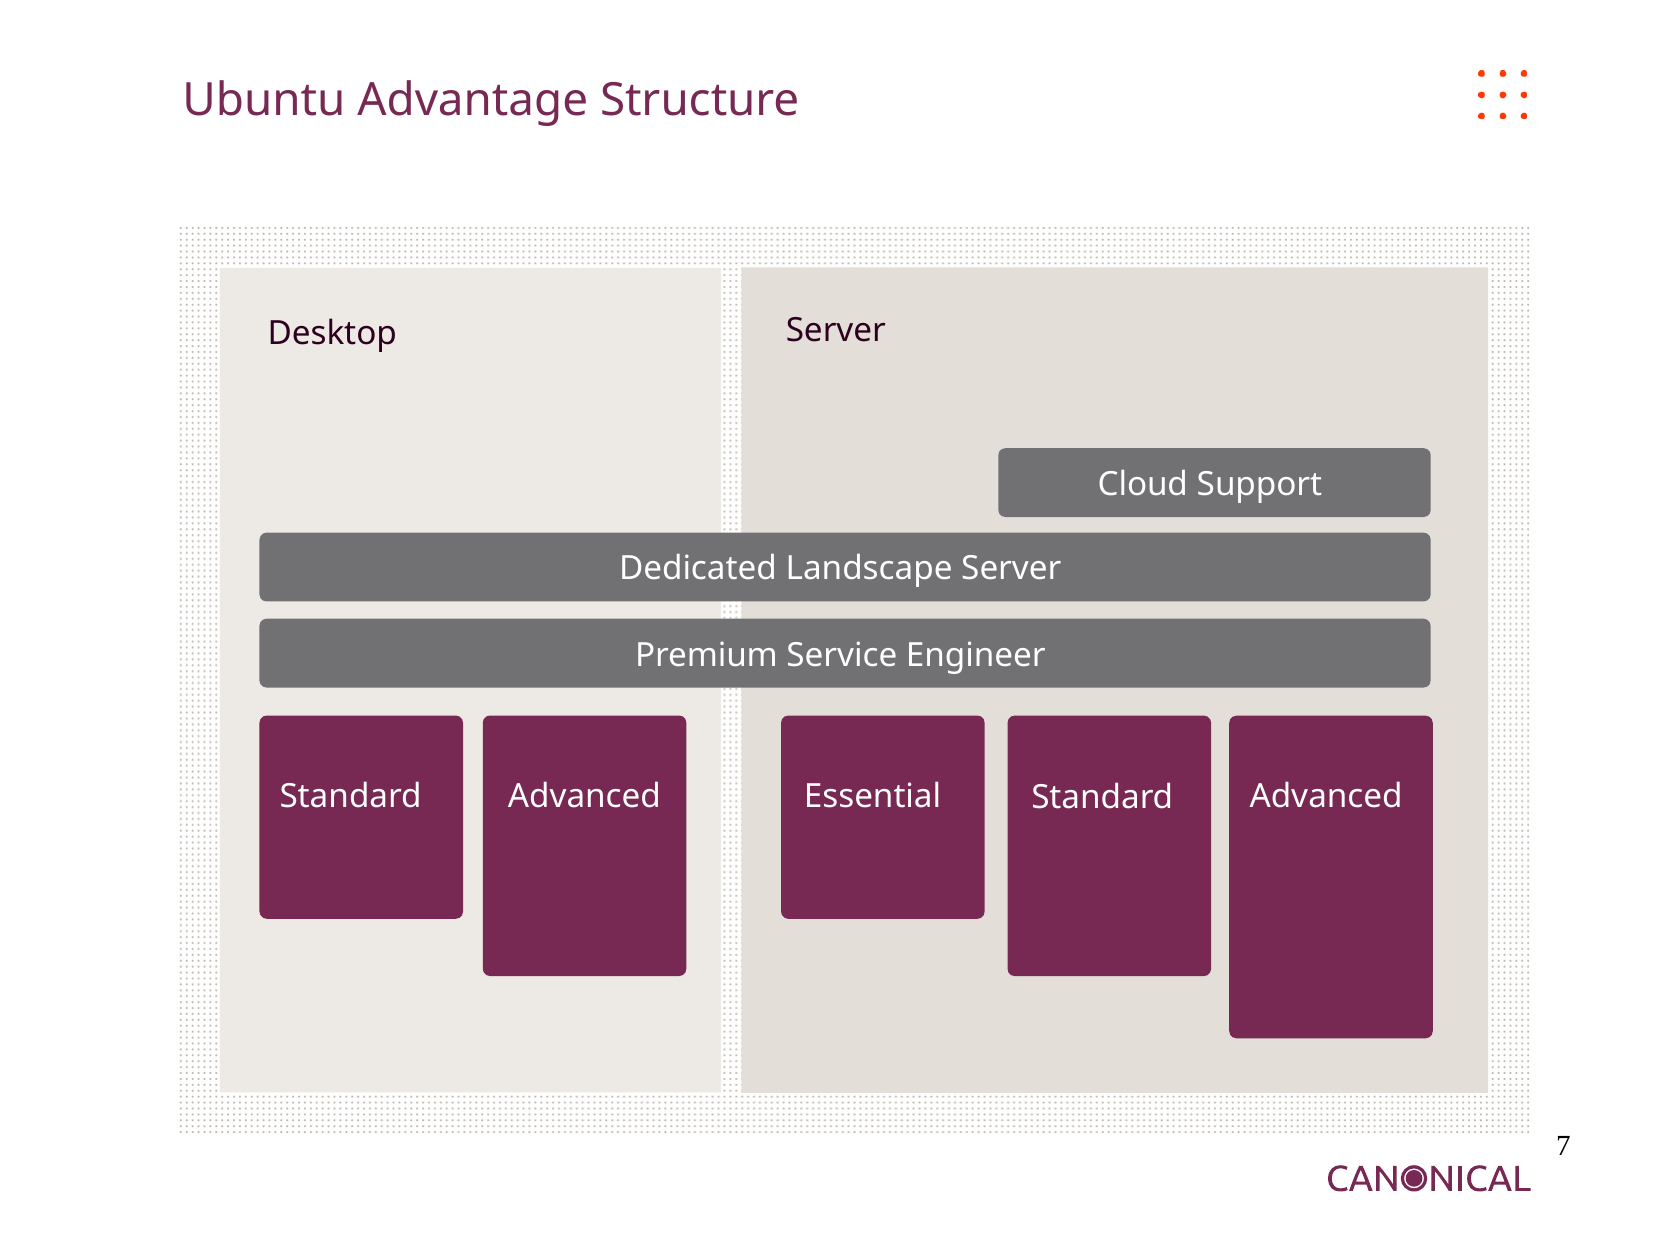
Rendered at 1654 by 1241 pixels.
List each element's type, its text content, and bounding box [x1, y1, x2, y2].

text_box Advanced [1234, 764, 1439, 822]
text_box Cloud Support [998, 448, 1431, 518]
text_box Premium Service Engineer [259, 618, 1431, 688]
text_box Essential [789, 764, 972, 822]
text_box [741, 267, 1489, 1093]
text_box Standard [264, 764, 450, 822]
picture [1478, 70, 1527, 119]
text_box Server [771, 288, 1052, 360]
text_box Dedicated Landscape Server [259, 532, 1431, 602]
text_box Ubuntu Advantage Structure [167, 59, 800, 177]
text_box Advanced [493, 764, 697, 822]
text_box [219, 267, 721, 1093]
text_box Standard [1016, 765, 1198, 822]
picture [177, 224, 1532, 1136]
text_box Desktop [252, 291, 572, 369]
